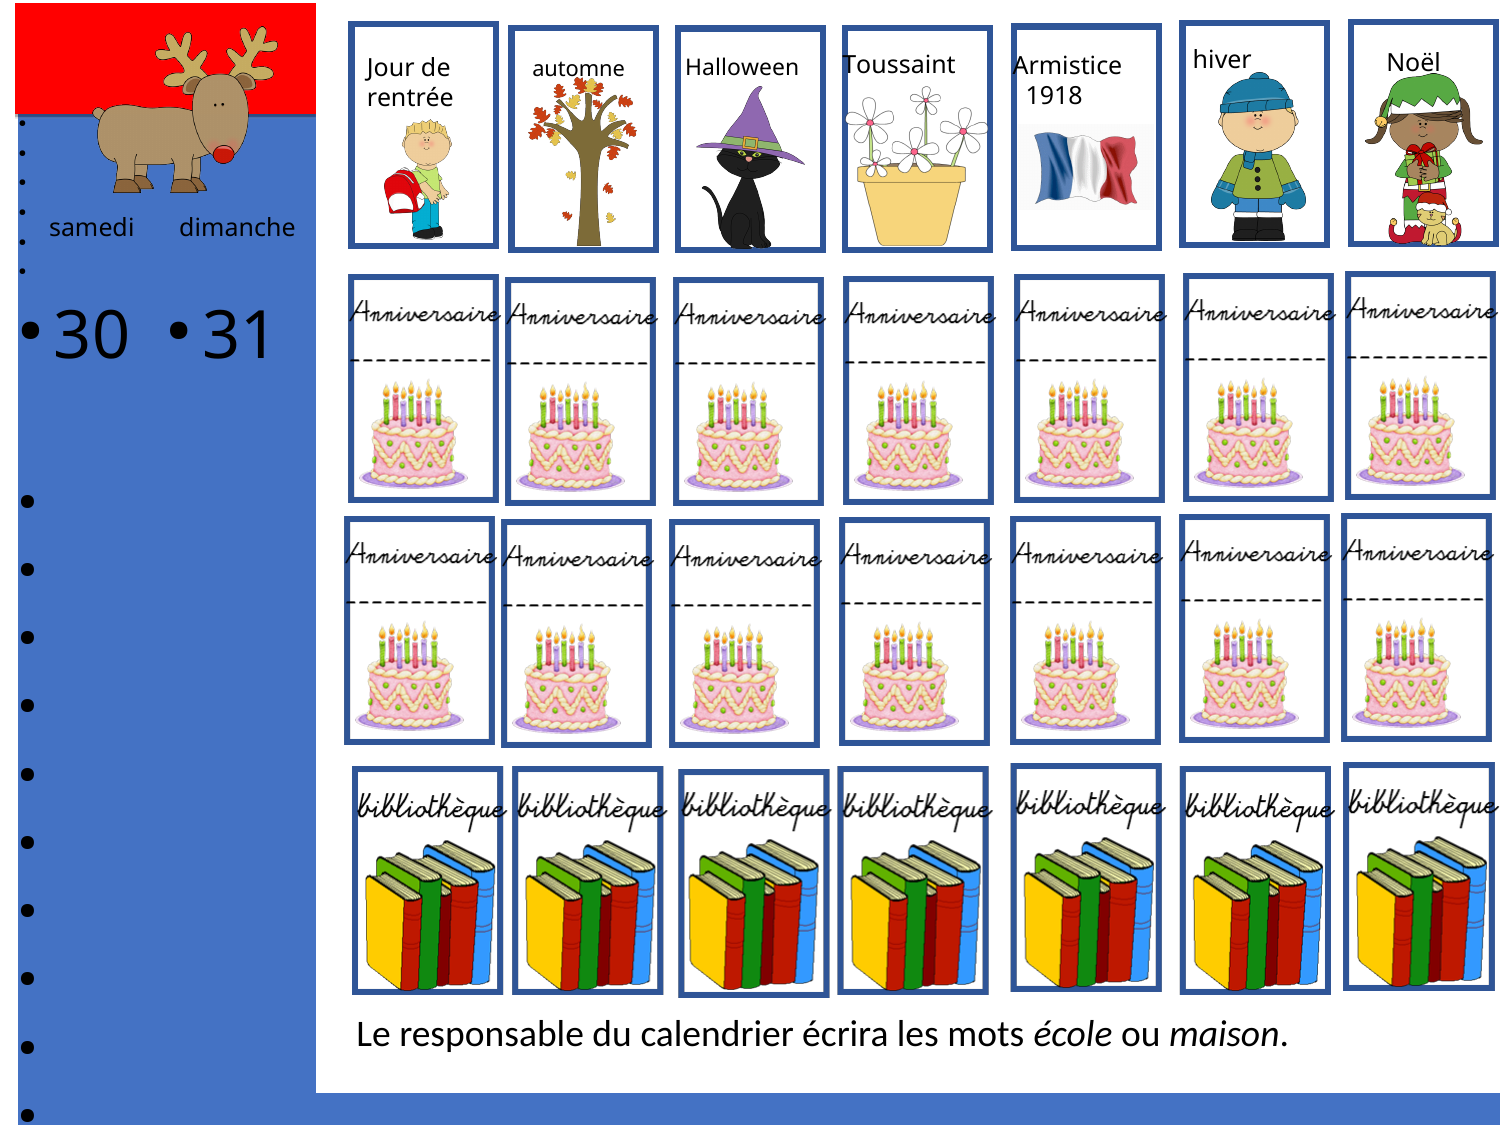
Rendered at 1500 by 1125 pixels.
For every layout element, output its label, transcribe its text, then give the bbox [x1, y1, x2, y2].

text_box dimanche [164, 204, 311, 249]
table_cell [761, 1092, 909, 1125]
table_cell [1355, 1092, 1500, 1125]
text_box Jour de rentrée [352, 44, 469, 119]
picture [1365, 73, 1483, 246]
picture [333, 271, 1500, 506]
picture [845, 86, 988, 247]
text_box Le responsable du calendrier écrira les mots école ou maison. [341, 1002, 1500, 1062]
picture [92, 26, 278, 193]
table_cell [167, 469, 315, 1125]
text_box Halloween [670, 45, 815, 88]
table_cell [315, 469, 464, 1125]
picture [384, 119, 452, 240]
text_box automne [517, 48, 640, 89]
table_header [18, 114, 167, 287]
text_box Armistice 1918 [998, 42, 1138, 117]
table_cell [612, 1092, 761, 1125]
text_box [15, 3, 1500, 1092]
picture [1018, 124, 1154, 210]
picture [528, 77, 637, 246]
table_cell [909, 1092, 1058, 1125]
text_box samedi [34, 204, 150, 249]
picture [696, 86, 805, 249]
table_cell [1058, 1092, 1206, 1125]
text_box Toussaint [827, 41, 971, 86]
table_cell 30 [18, 287, 167, 469]
picture [329, 513, 1500, 748]
table_header [167, 114, 315, 287]
table_cell 31 [167, 287, 315, 469]
table_cell [464, 1092, 612, 1125]
text_box Noël [1371, 39, 1456, 73]
picture [1211, 72, 1306, 241]
text_box hiver [1165, 36, 1267, 81]
picture [343, 762, 1500, 998]
table_cell [18, 469, 167, 1125]
table_cell [1206, 1092, 1355, 1125]
